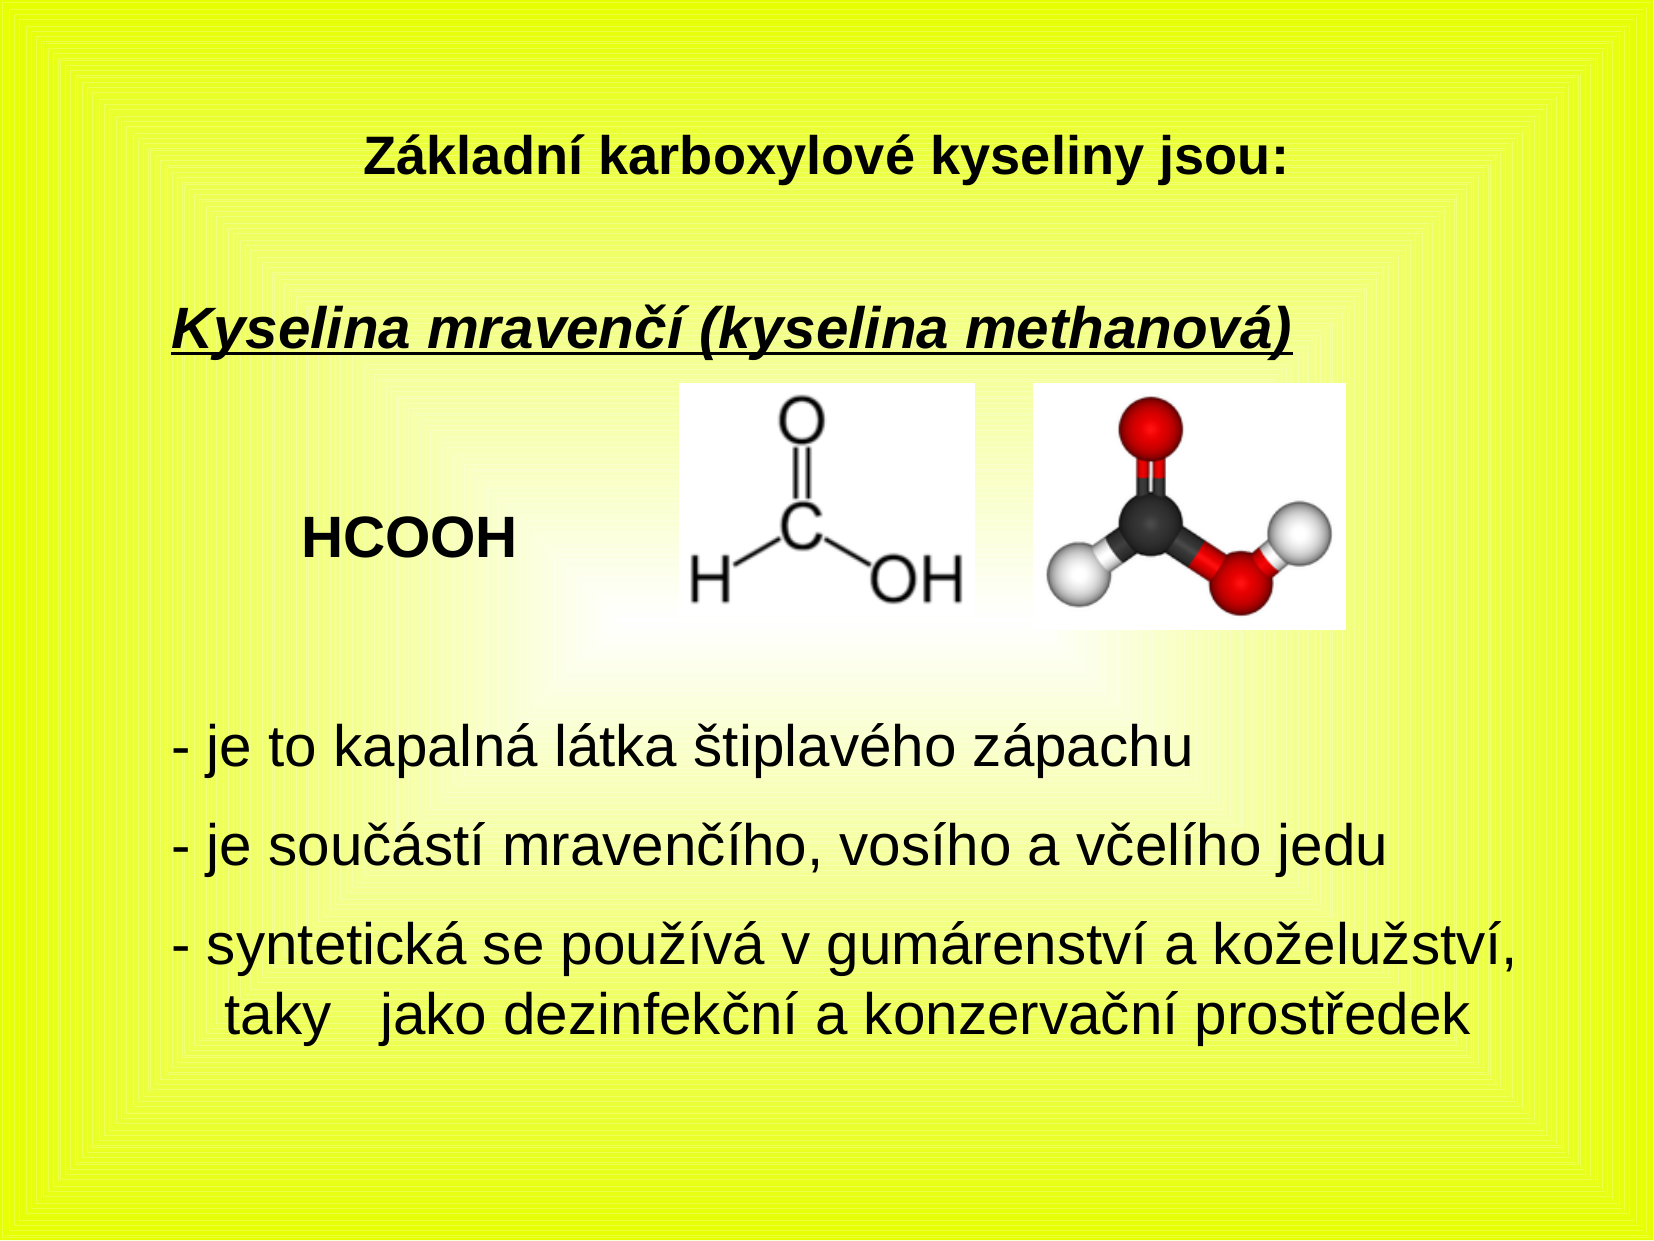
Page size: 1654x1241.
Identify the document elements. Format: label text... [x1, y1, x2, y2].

picture [679, 383, 975, 617]
picture [1033, 383, 1346, 630]
title Základní karboxylové kyseliny jsou: [82, 49, 1571, 257]
list Kyselina mravenčí (kyselina methanová) HCOOH - je to kapalná látka štiplavého zápachu - je součástí mravenčího, vosího a včelího jedu - syntetická se používá v gumárenství a koželužství, taky jako dezinfekční a konzervační prostředek [82, 290, 1571, 1063]
